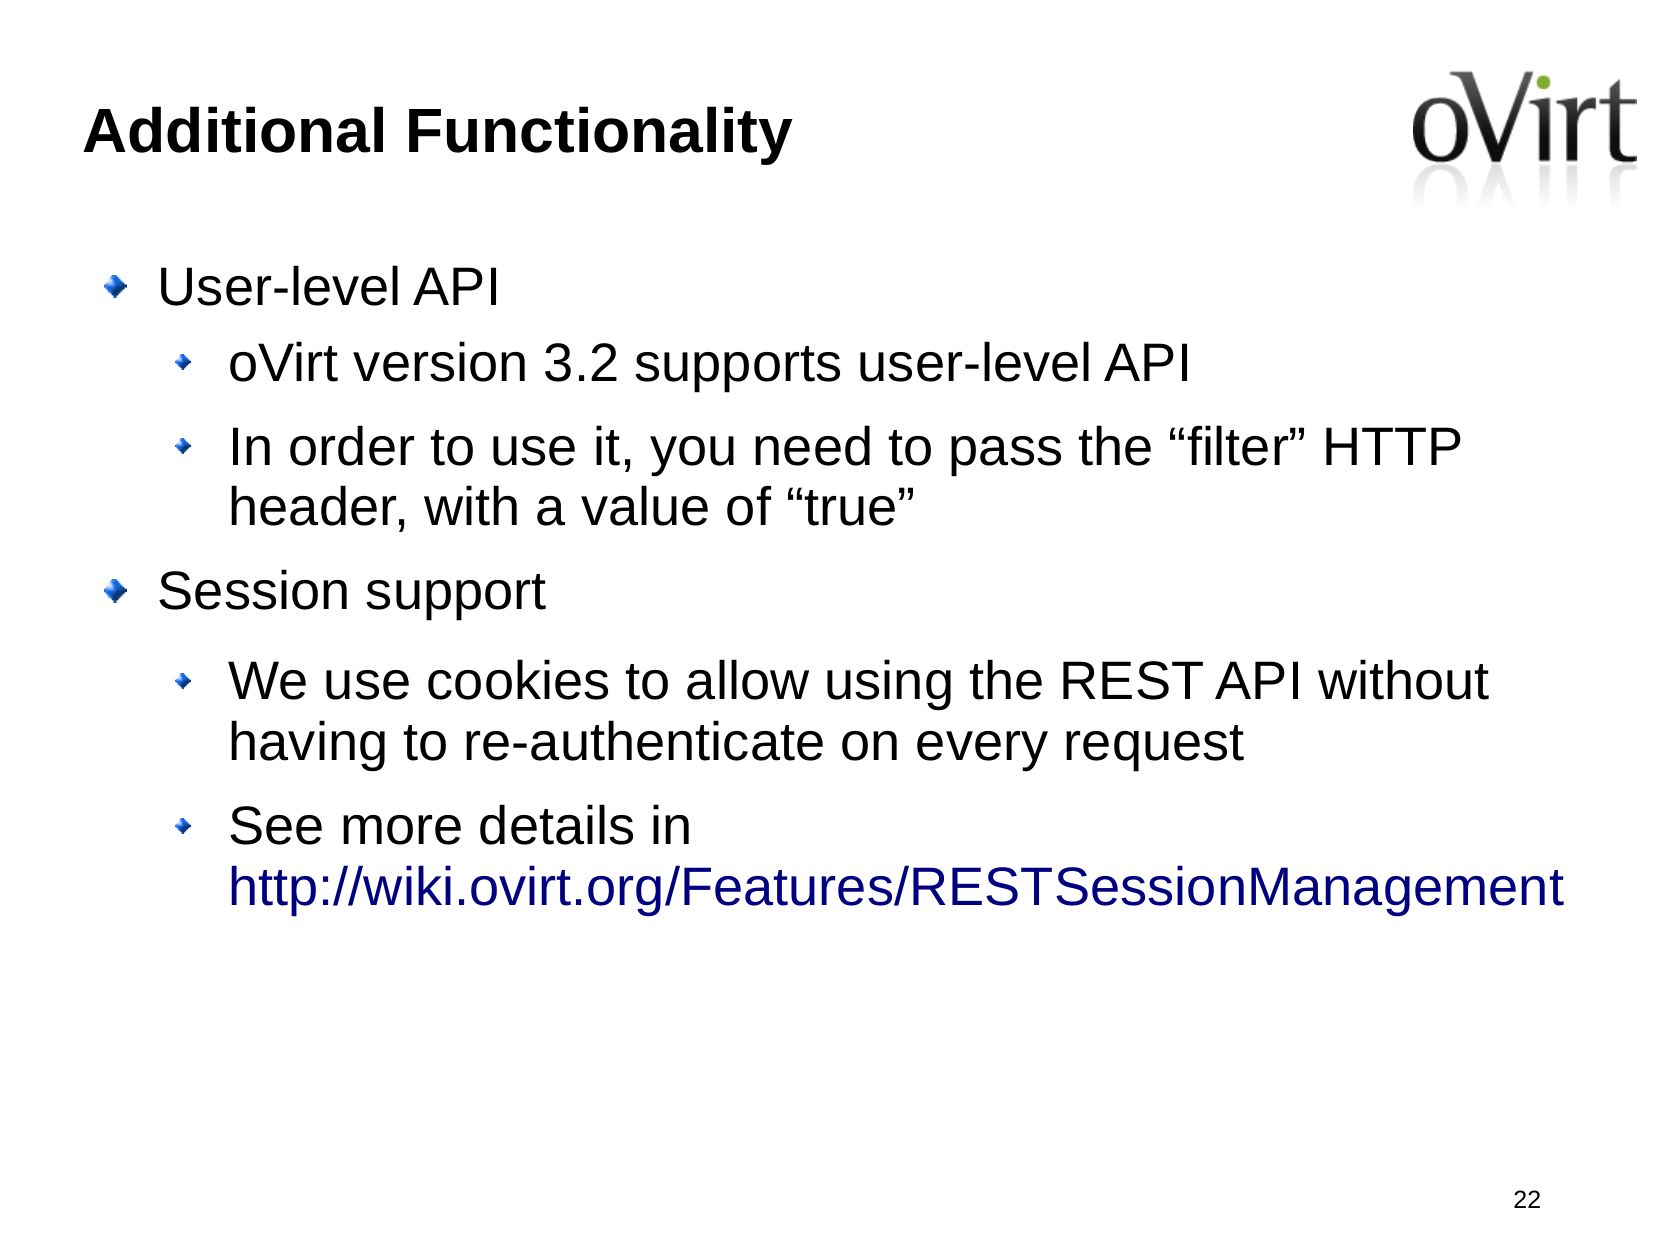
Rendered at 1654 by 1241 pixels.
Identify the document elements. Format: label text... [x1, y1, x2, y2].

picture [1413, 63, 1637, 212]
list User-level API oVirt version 3.2 supports user-level API In order to use it, you need to pass the “filter” HTTP header, with a value of “true” Session support We use cookies to allow using the REST API without having to re-authenticate on every request See more details in http://wiki.ovirt.org/Features/RESTSessionManagement [86, 256, 1575, 1162]
title Additional Functionality [82, 37, 1340, 226]
